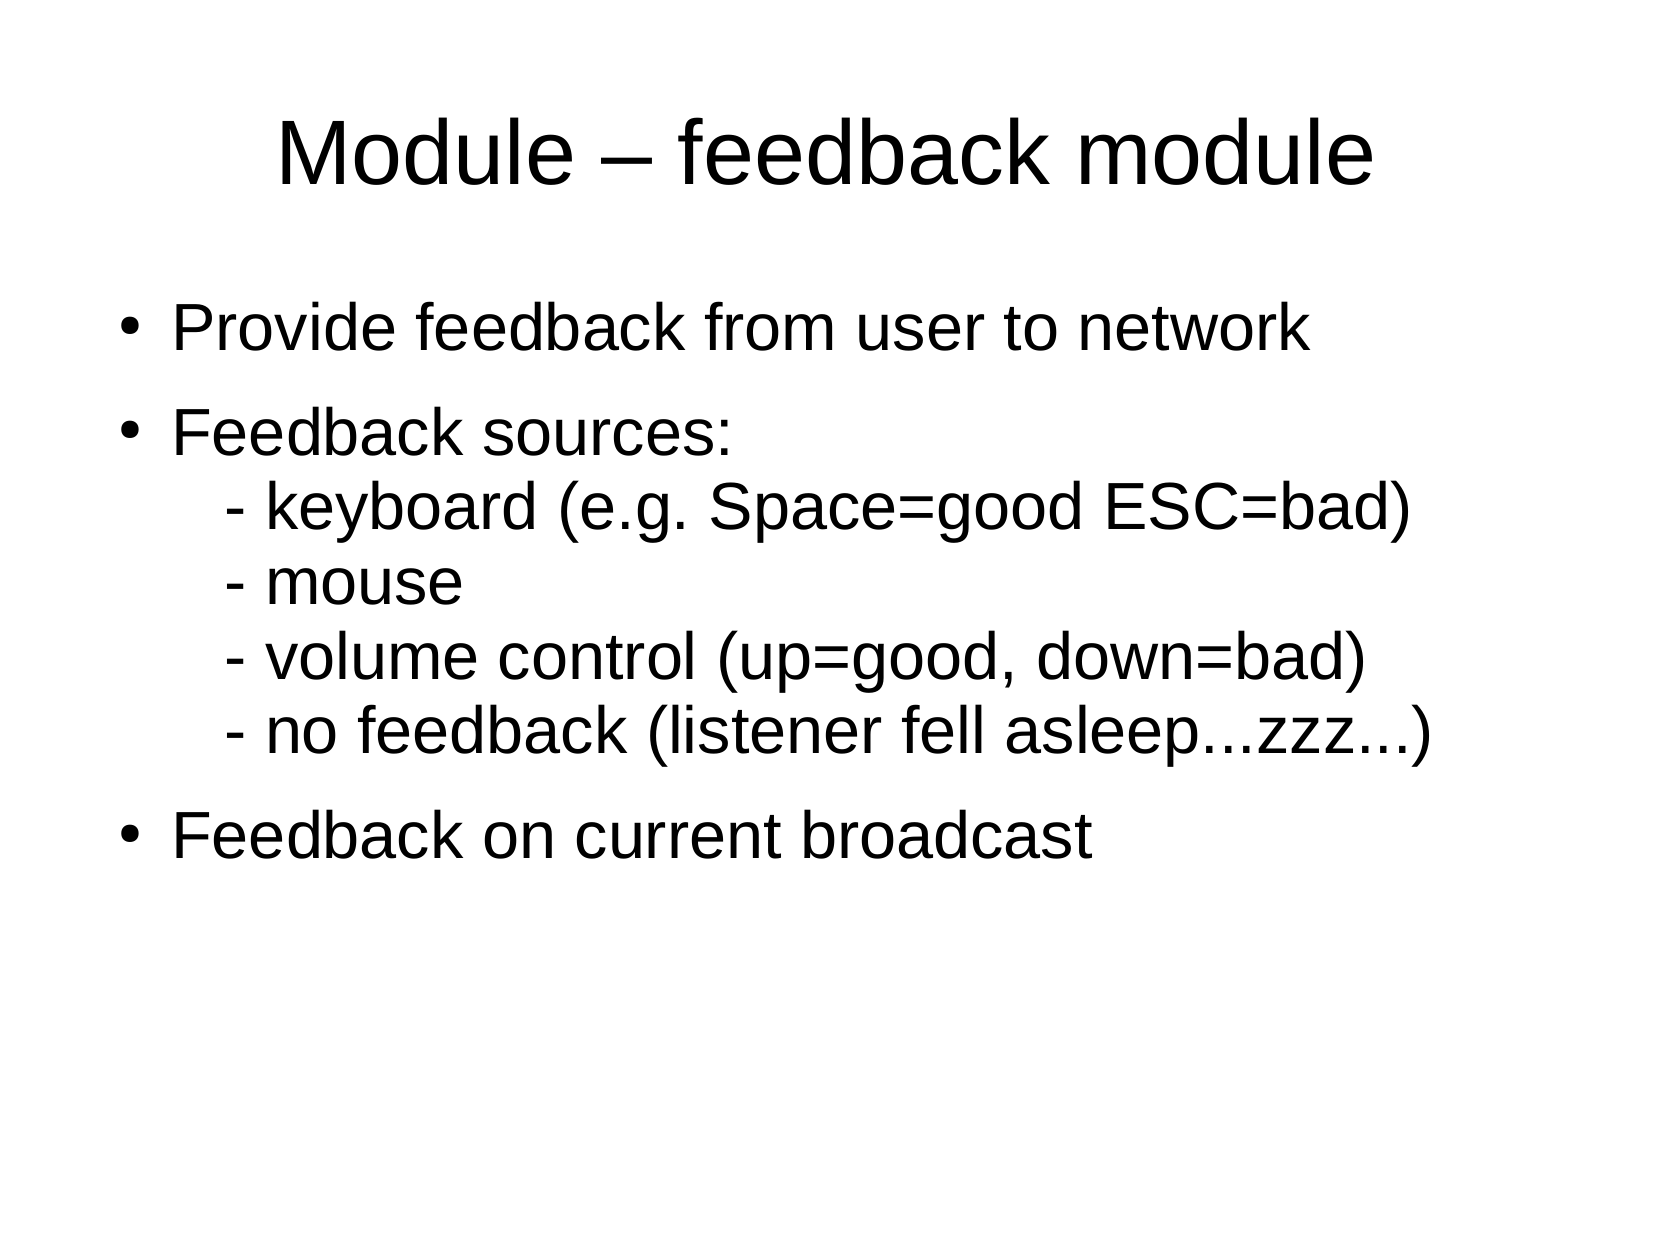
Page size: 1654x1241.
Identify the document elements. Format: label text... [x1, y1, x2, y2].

title Module – feedback module [82, 49, 1571, 257]
list Provide feedback from user to network Feedback sources: - keyboard (e.g. Space=good ESC=bad) - mouse - volume control (up=good, down=bad) - no feedback (listener fell asleep...zzz...) Feedback on current broadcast [82, 290, 1571, 1109]
